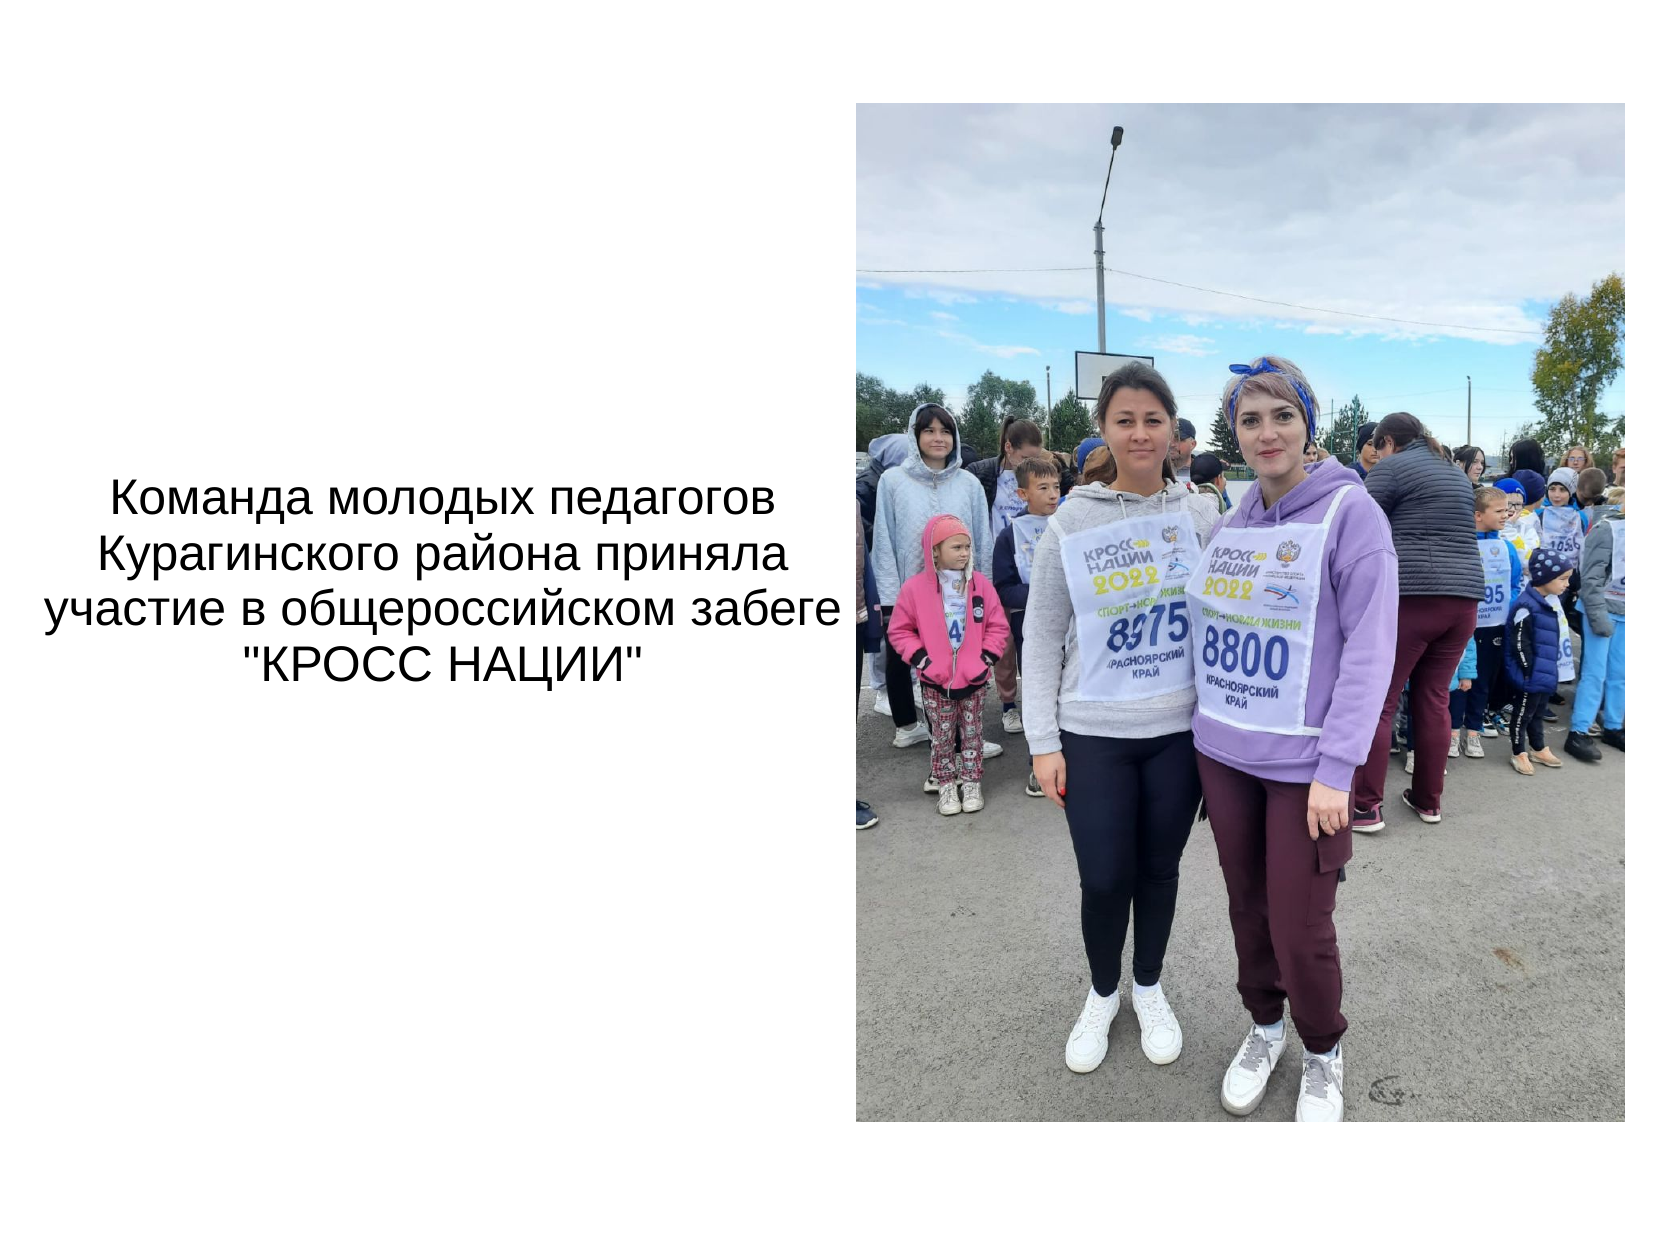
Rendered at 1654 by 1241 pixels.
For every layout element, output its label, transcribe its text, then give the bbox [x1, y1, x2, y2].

picture [856, 103, 1625, 1123]
title Команда молодых педагогов Курагинского района приняла участие в общероссийском забеге "КРОСС НАЦИИ" [29, 469, 856, 693]
